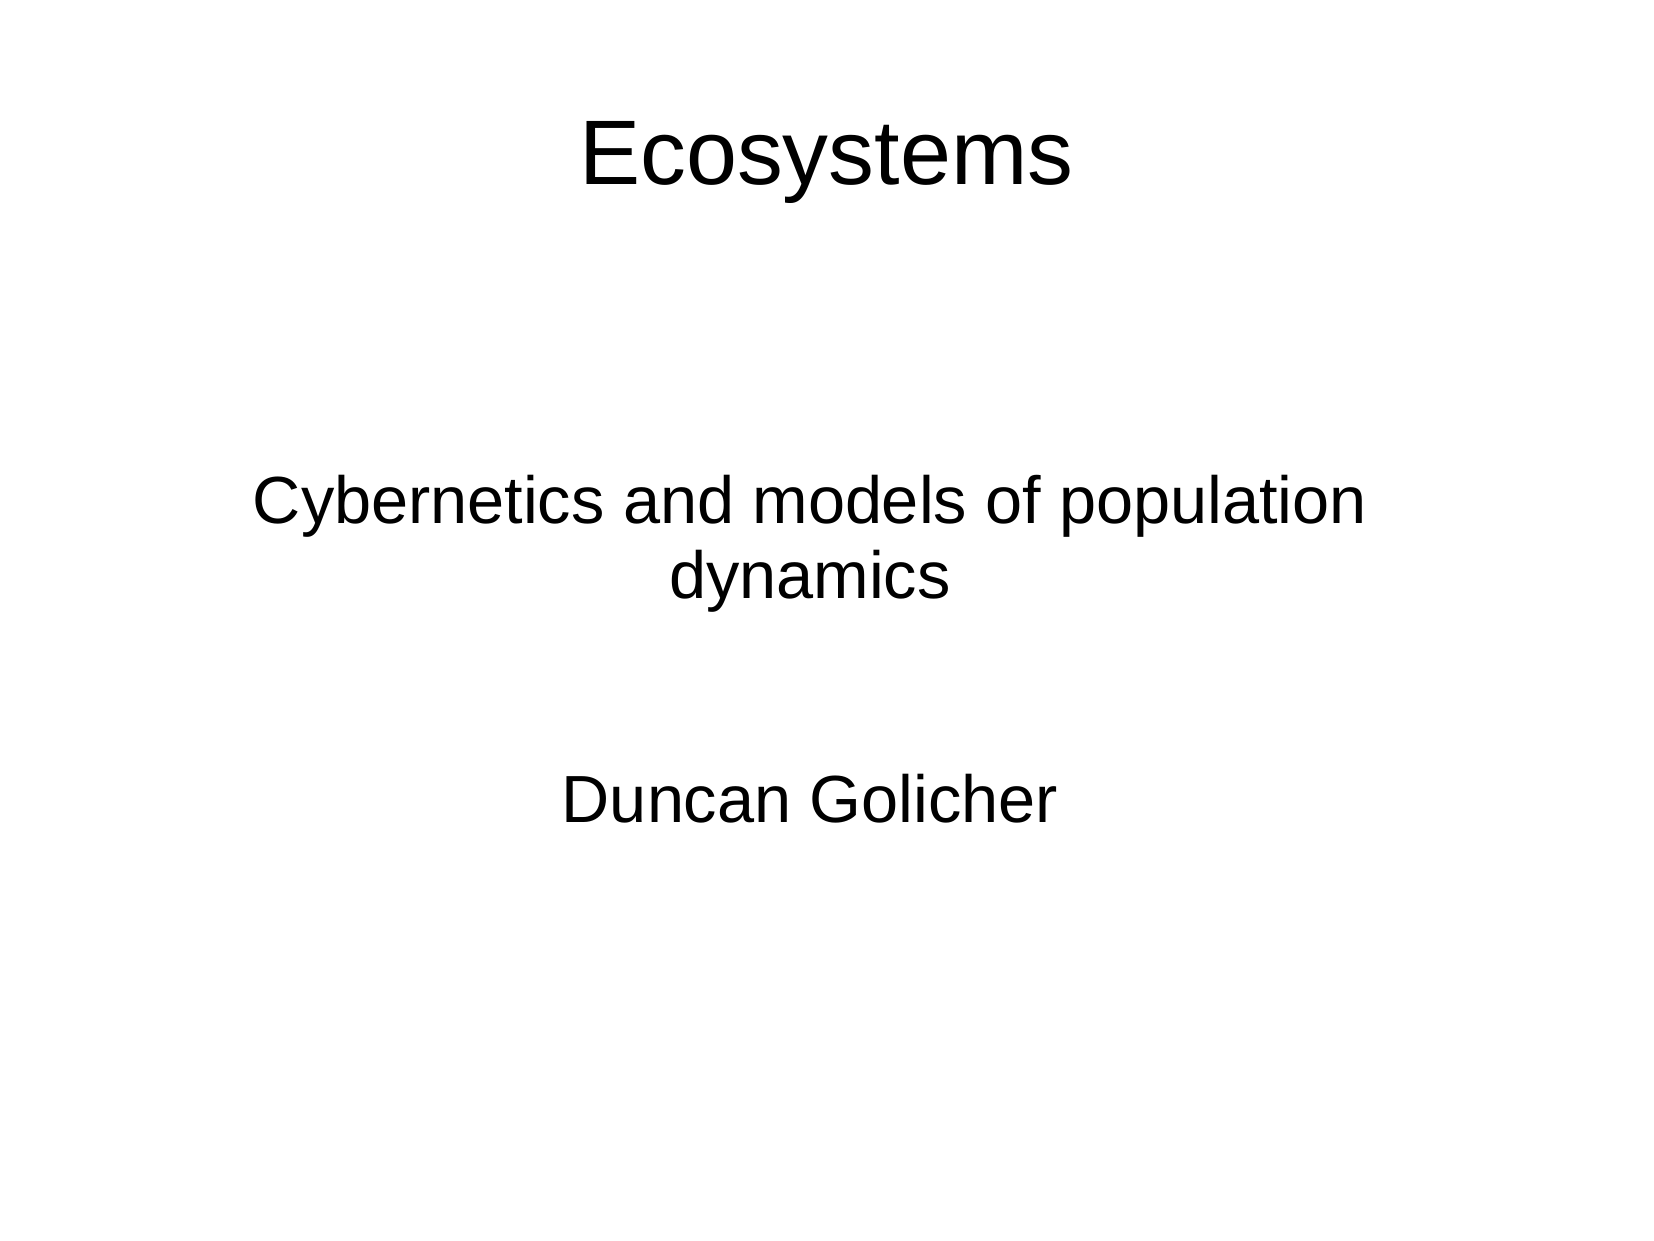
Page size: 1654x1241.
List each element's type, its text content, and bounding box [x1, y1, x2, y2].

title Ecosystems [82, 49, 1571, 257]
subtitle Cybernetics and models of population dynamics Duncan Golicher [82, 290, 1538, 1010]
